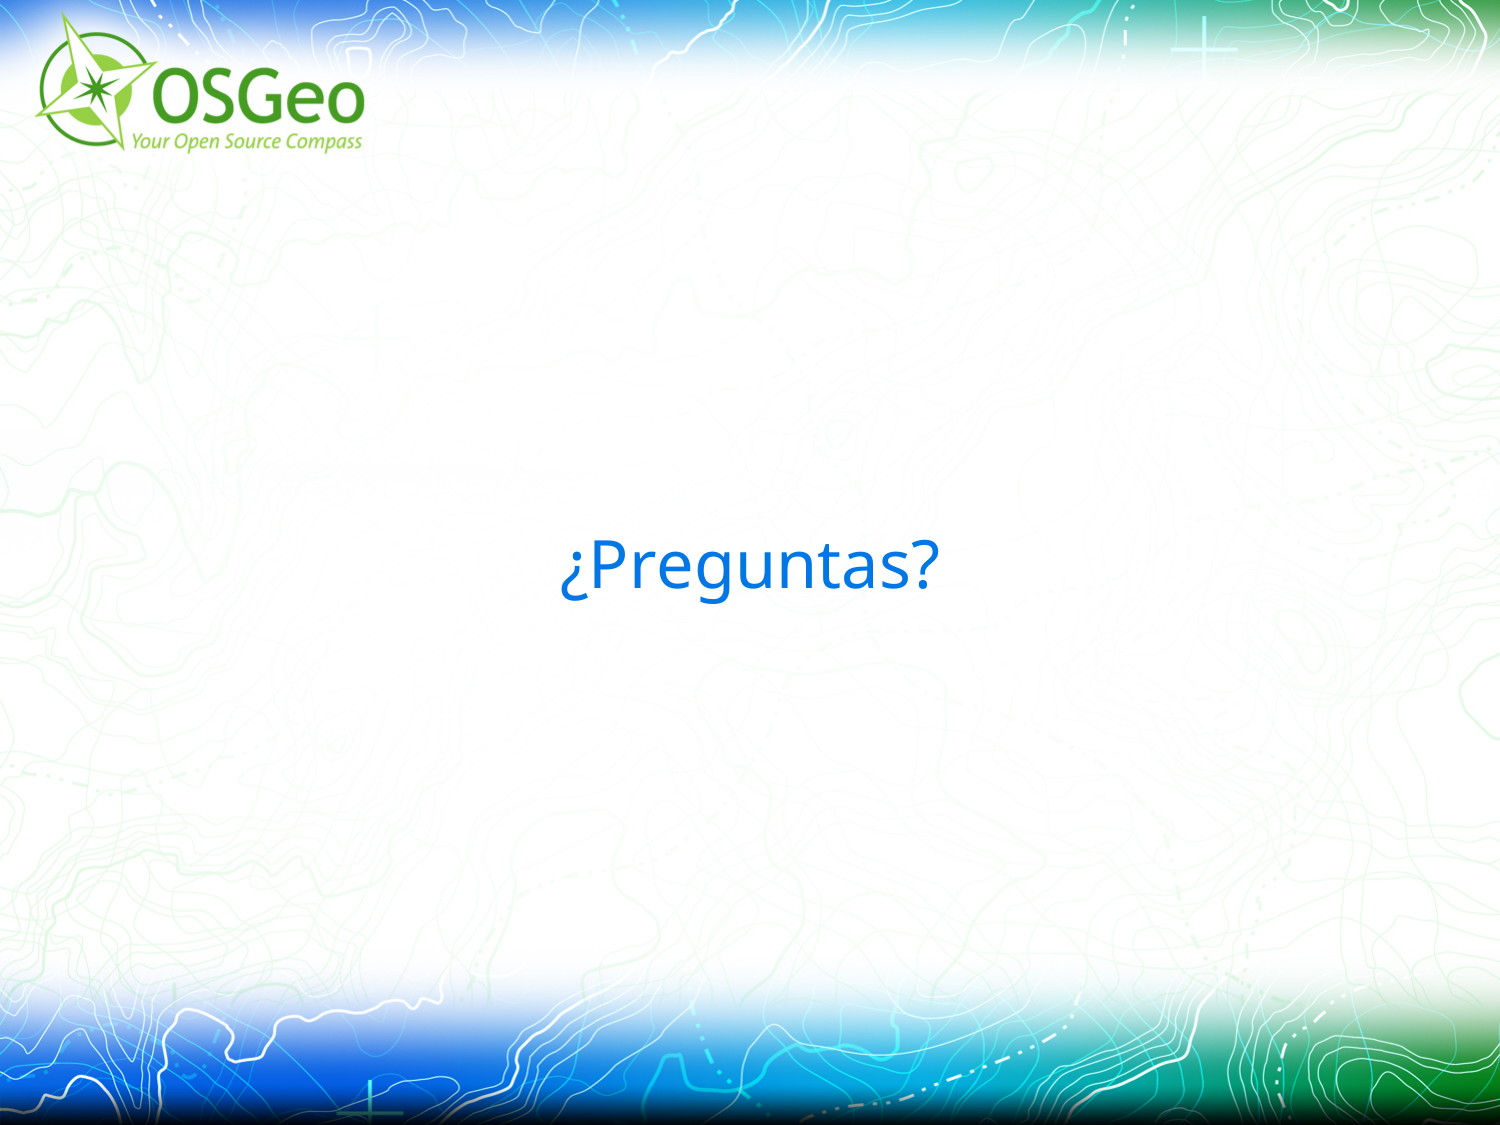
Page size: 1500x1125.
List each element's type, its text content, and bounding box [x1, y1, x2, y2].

picture [0, 0, 1500, 1125]
title ¿Preguntas? [112, 504, 1388, 621]
